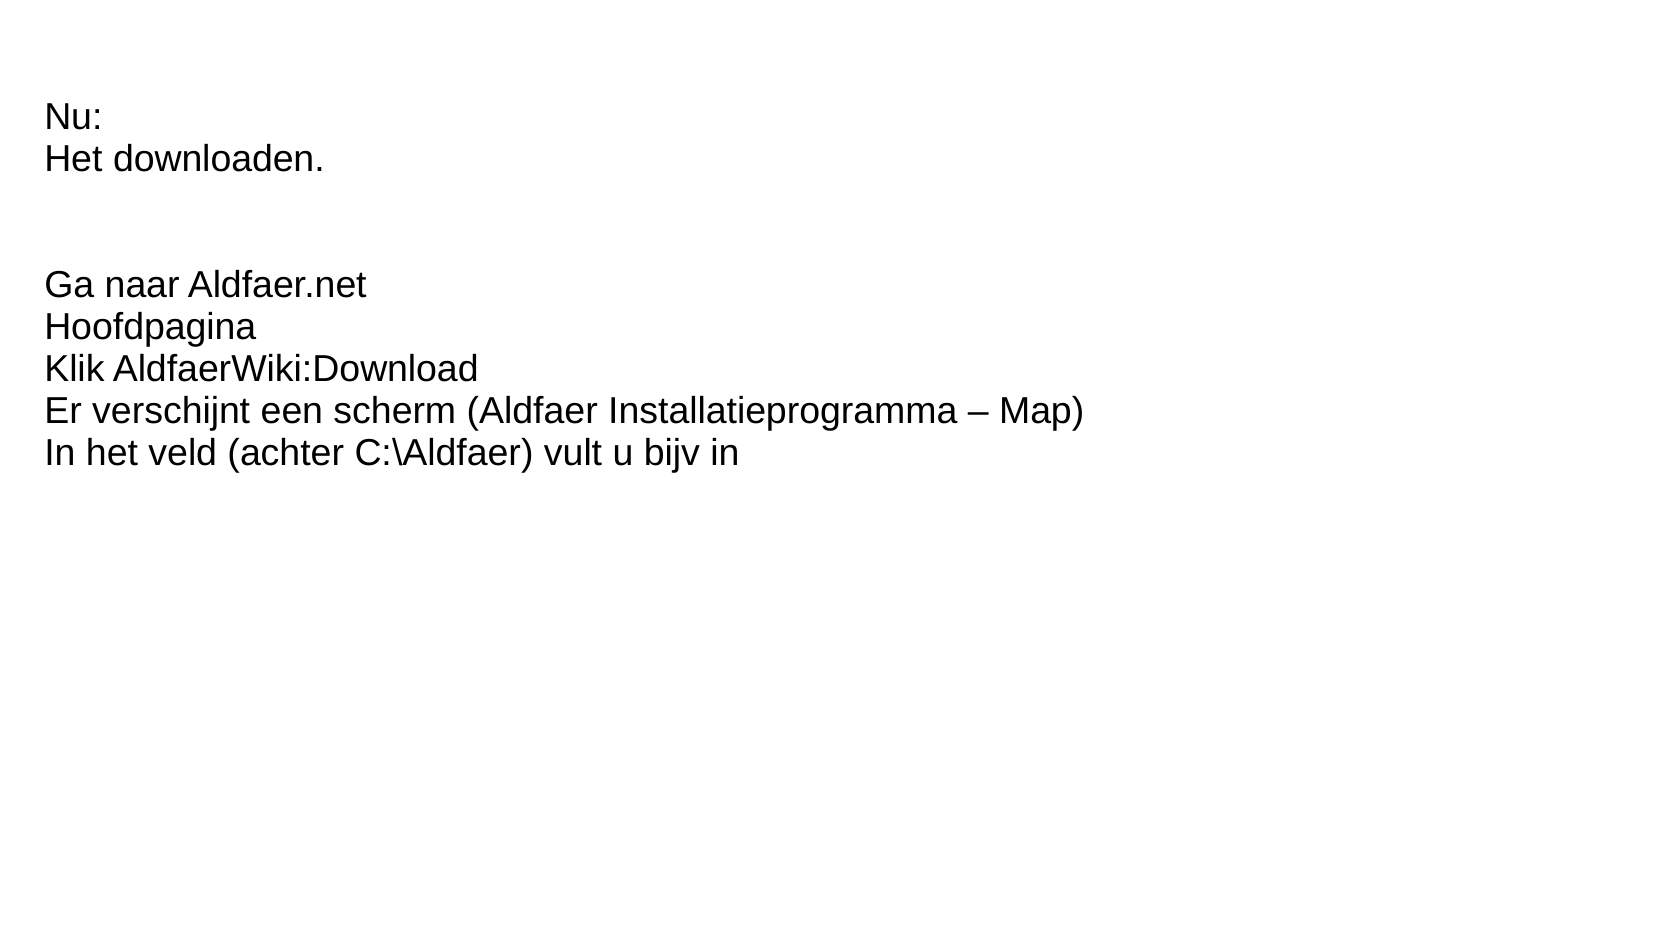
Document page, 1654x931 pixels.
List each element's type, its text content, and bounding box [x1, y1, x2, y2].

text_box Nu: Het downloaden. Ga naar Aldfaer.net Hoofdpagina Klik AldfaerWiki:Download Er verschijnt een scherm (Aldfaer Installatieprogramma – Map) In het veld (achter C:\Aldfaer) vult u bijv in [29, 88, 1418, 524]
